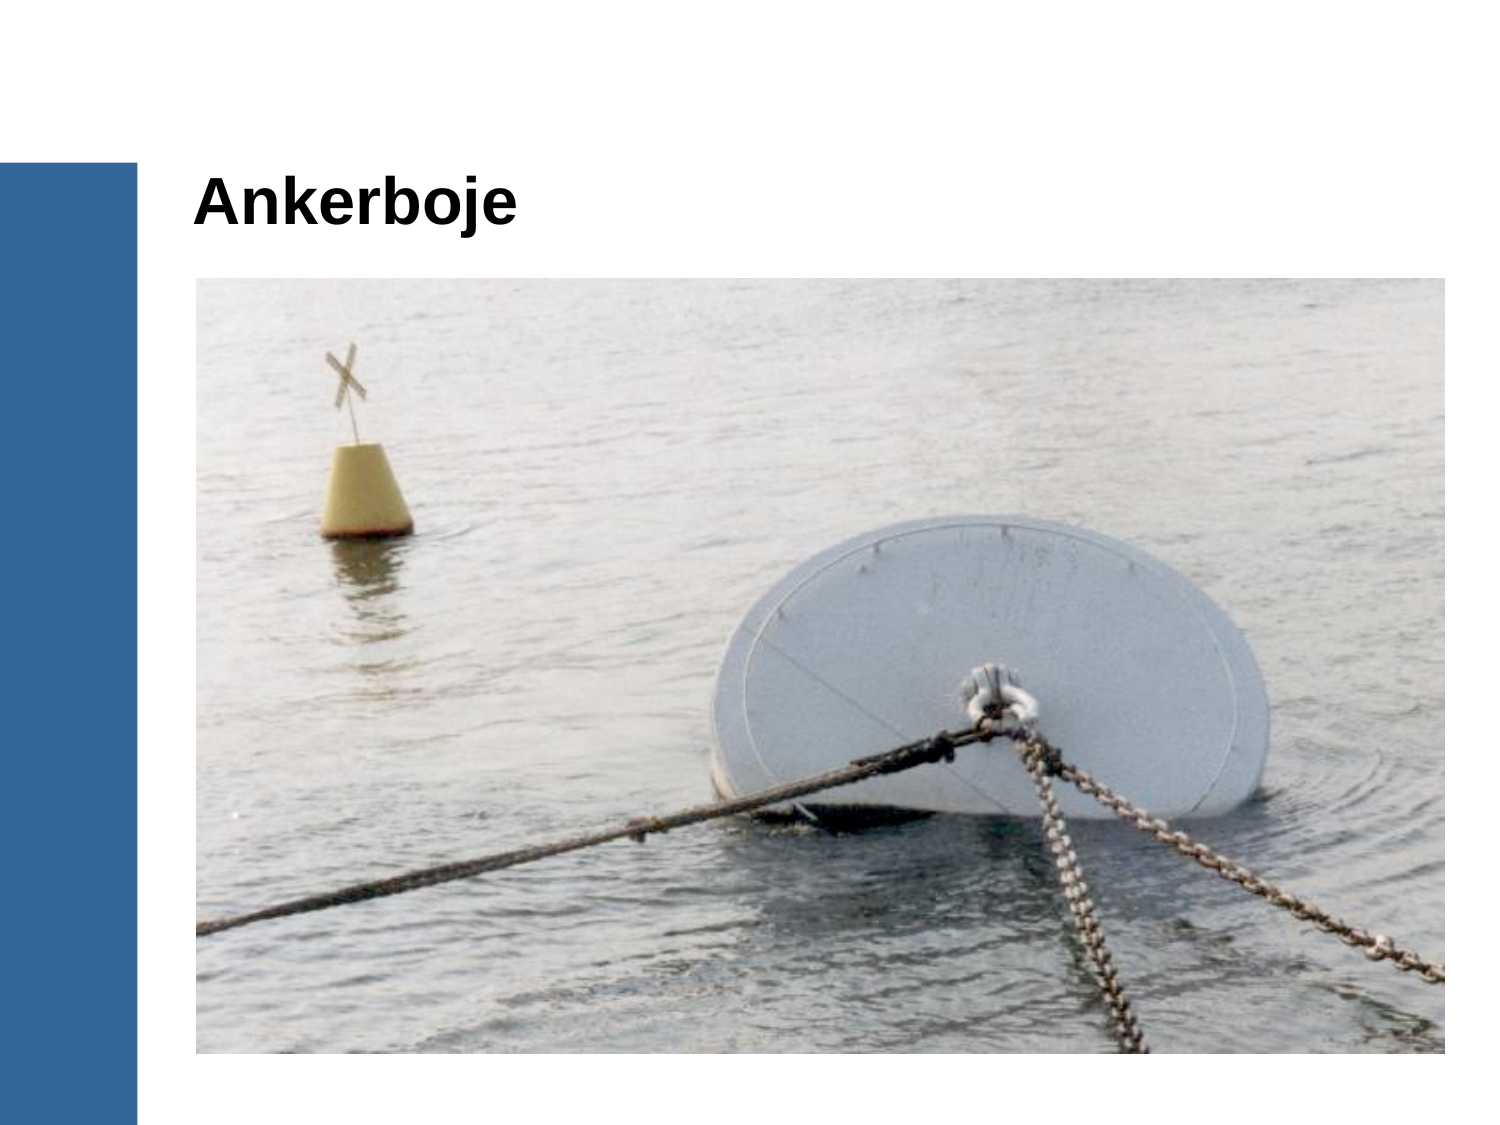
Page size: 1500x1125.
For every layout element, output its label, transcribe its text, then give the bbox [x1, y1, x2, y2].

picture [196, 278, 1445, 1054]
title Ankerboje [192, 109, 672, 295]
